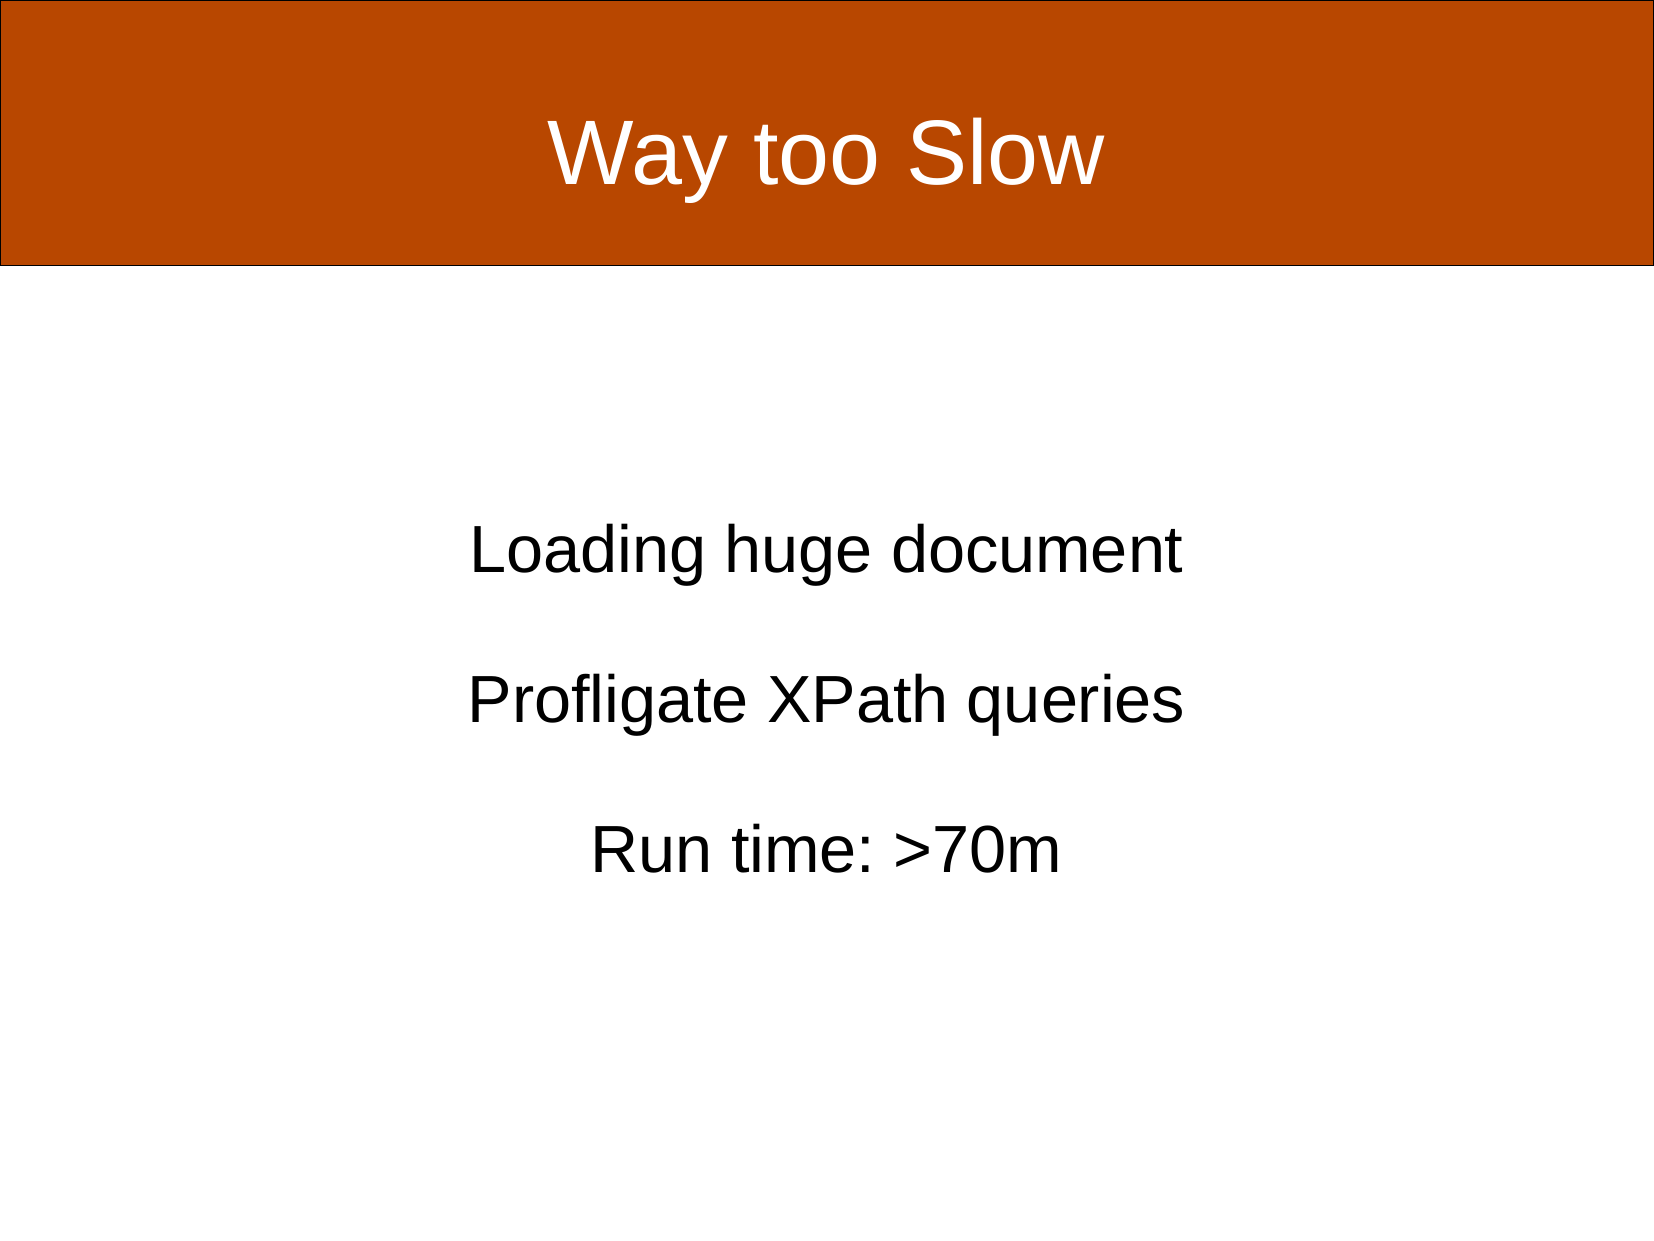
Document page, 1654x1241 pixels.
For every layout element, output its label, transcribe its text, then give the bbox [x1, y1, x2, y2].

subtitle Loading huge document Profligate XPath queries Run time: >70m [82, 297, 1571, 1102]
title Way too Slow [82, 56, 1571, 250]
